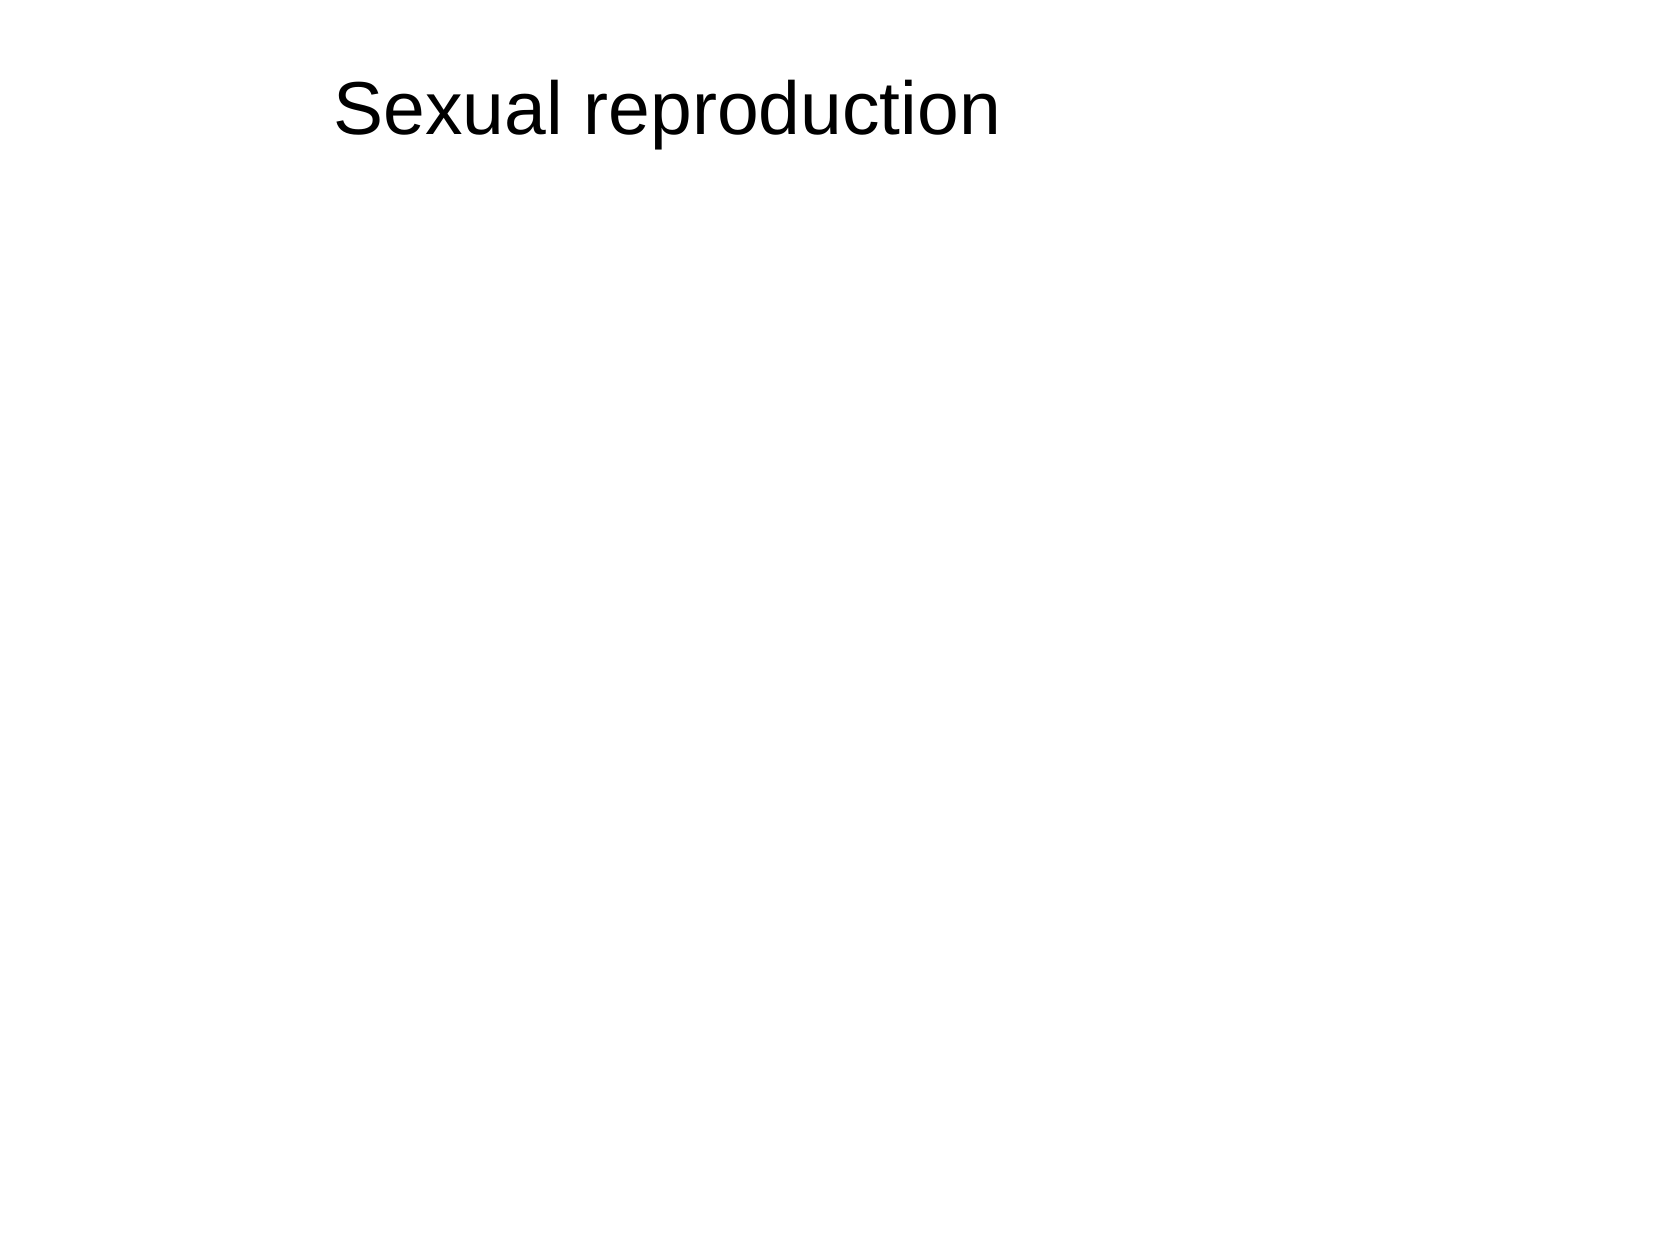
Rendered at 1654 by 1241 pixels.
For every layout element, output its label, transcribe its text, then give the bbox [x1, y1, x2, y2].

text_box Sexual reproduction [318, 59, 1359, 158]
